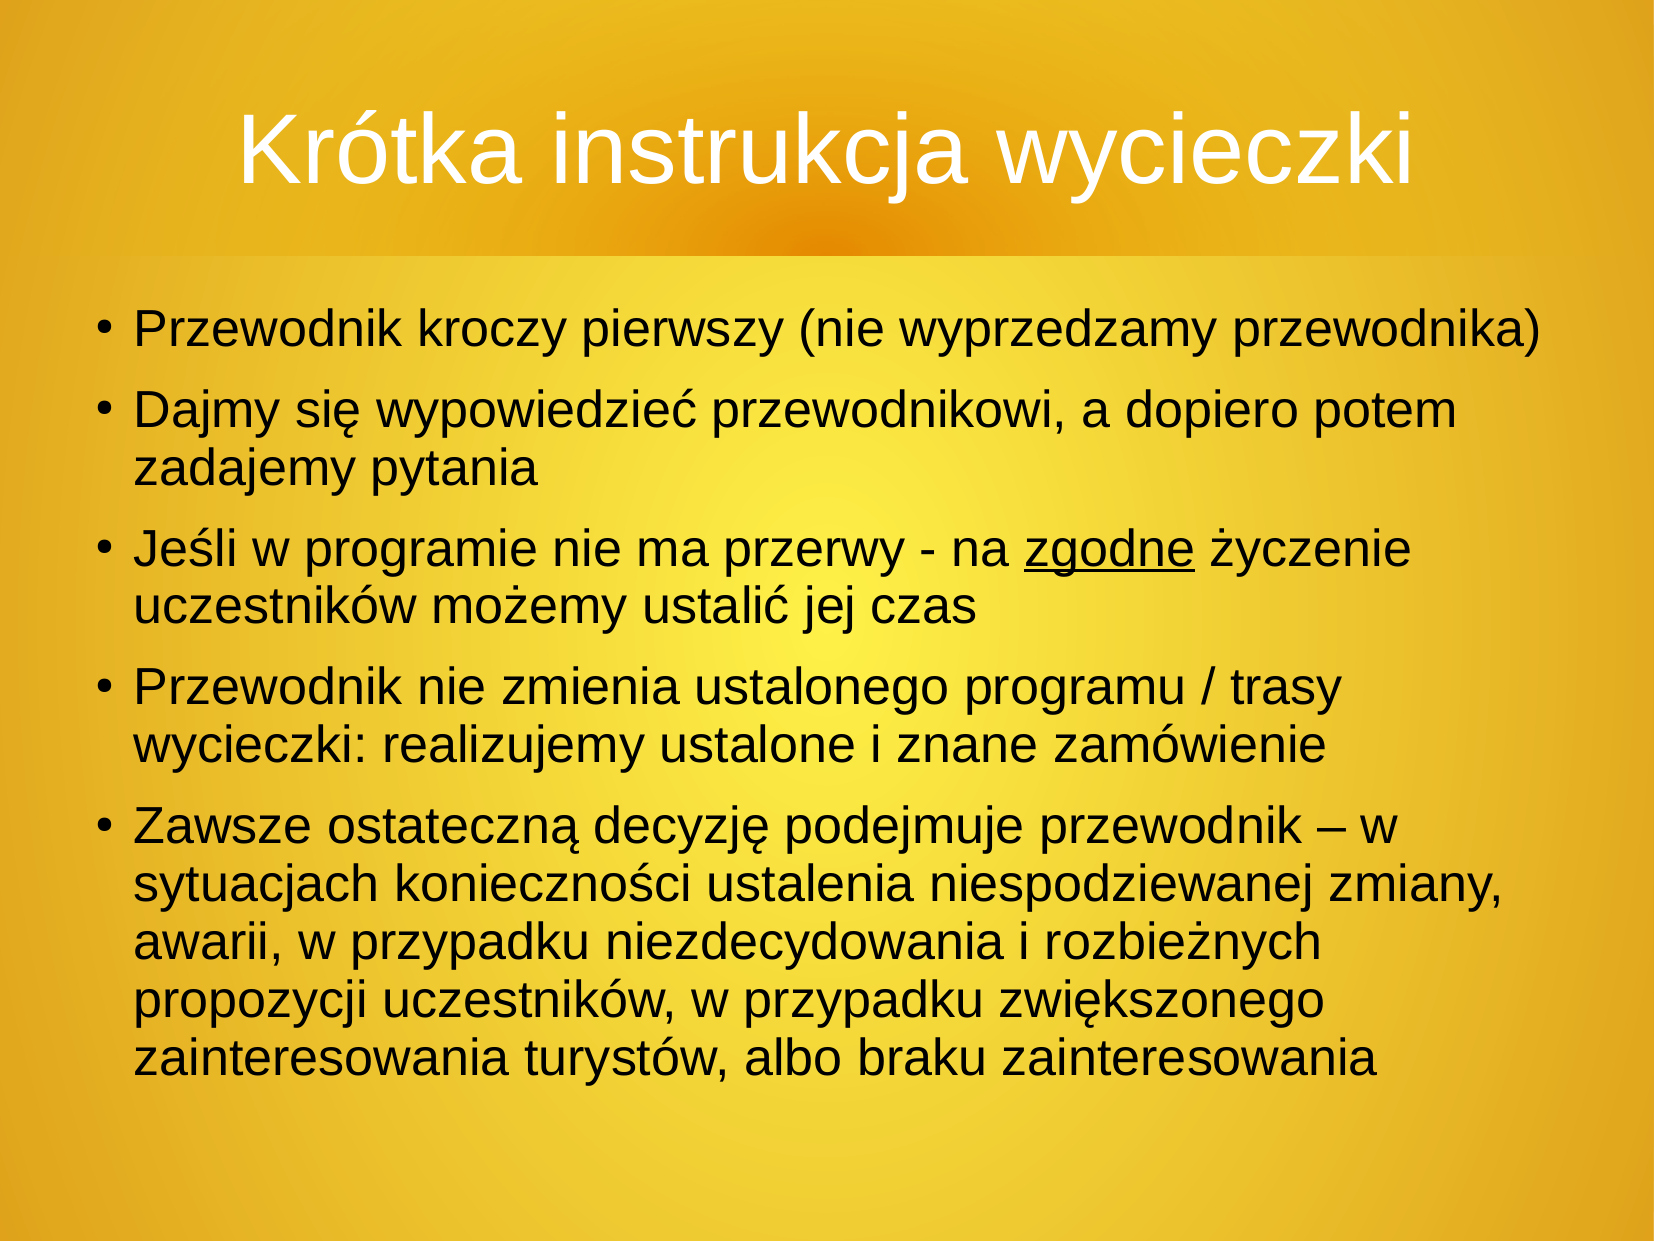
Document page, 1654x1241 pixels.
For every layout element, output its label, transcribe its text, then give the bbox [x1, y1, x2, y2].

title Krótka instrukcja wycieczki [82, 47, 1571, 252]
list Przewodnik kroczy pierwszy (nie wyprzedzamy przewodnika) Dajmy się wypowiedzieć przewodnikowi, a dopiero potem zadajemy pytania Jeśli w programie nie ma przerwy - na zgodne życzenie uczestników możemy ustalić jej czas Przewodnik nie zmienia ustalonego programu / trasy wycieczki: realizujemy ustalone i znane zamówienie Zawsze ostateczną decyzję podejmuje przewodnik – w sytuacjach konieczności ustalenia niespodziewanej zmiany, awarii, w przypadku niezdecydowania i rozbieżnych propozycji uczestników, w przypadku zwiększonego zainteresowania turystów, albo braku zainteresowania [82, 299, 1571, 1134]
